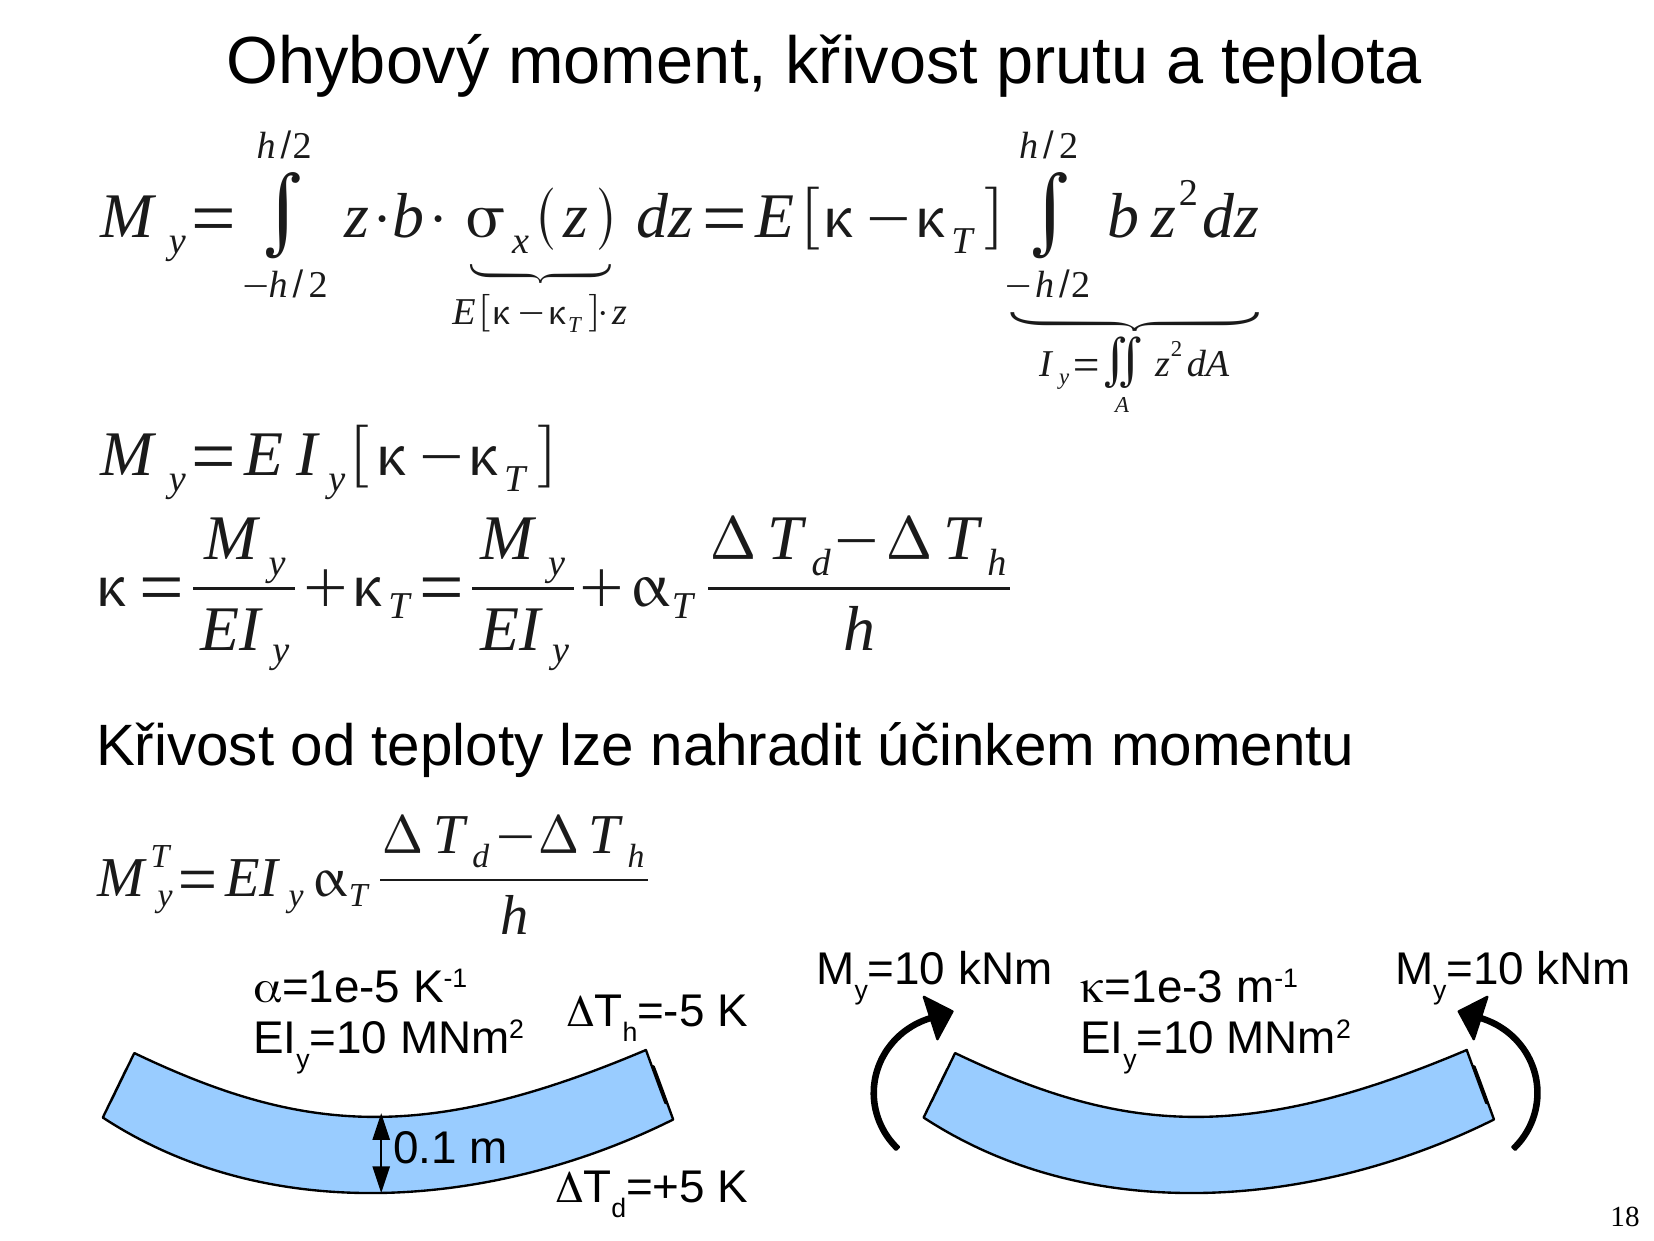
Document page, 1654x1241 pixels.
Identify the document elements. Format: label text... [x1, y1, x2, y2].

title Ohybový moment, křivost prutu a teplota [37, 8, 1613, 113]
chart [72, 126, 1278, 672]
text_box My=10 kNm [801, 935, 1065, 1017]
text_box [923, 1050, 1494, 1194]
text_box a=1e-5 K-1 EIy=10 MNm2 [238, 953, 537, 1095]
text_box [102, 1053, 457, 1194]
text_box [871, 1017, 950, 1150]
text_box My=10 kNm [1380, 935, 1644, 1017]
text_box DTh=-5 K [551, 977, 763, 1062]
text_box k=1e-3 m-1 EIy=10 MNm2 [1065, 953, 1364, 1095]
chart [72, 804, 664, 946]
text_box [425, 1062, 674, 1176]
text_box DTd=+5 K [540, 1153, 764, 1238]
text_box 0.1 m [378, 1114, 519, 1187]
text_box [1461, 1017, 1540, 1150]
text_box Křivost od teploty lze nahradit účinkem momentu [81, 704, 1369, 793]
